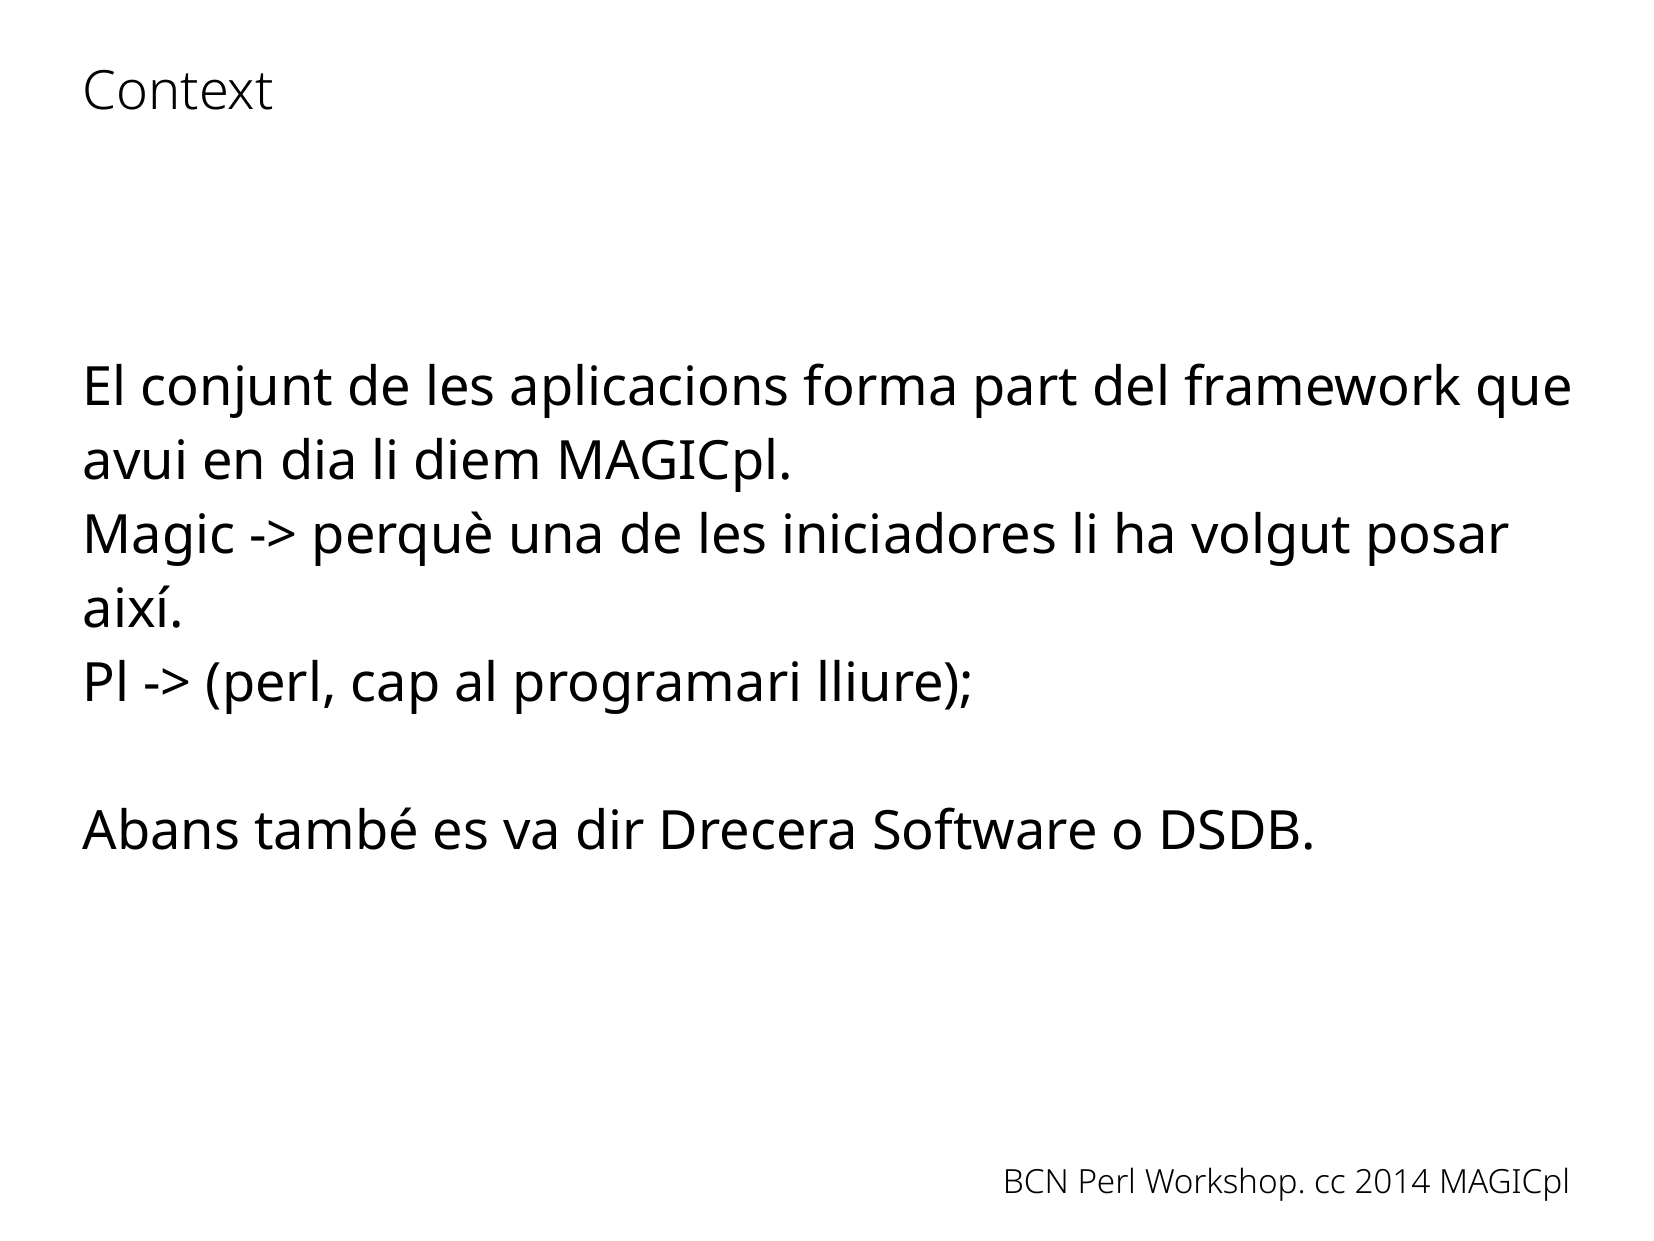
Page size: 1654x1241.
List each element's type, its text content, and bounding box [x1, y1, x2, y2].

title Context [82, 47, 1571, 130]
title BCN Perl Workshop. cc 2014 MAGICpl [82, 1139, 1571, 1223]
subtitle El conjunt de les aplicacions forma part del framework que avui en dia li diem MAGICpl. Magic -> perquè una de les iniciadores li ha volgut posar així. Pl -> (perl, cap al programari lliure); Abans també es va dir Drecera Software o DSDB. [82, 165, 1583, 1123]
